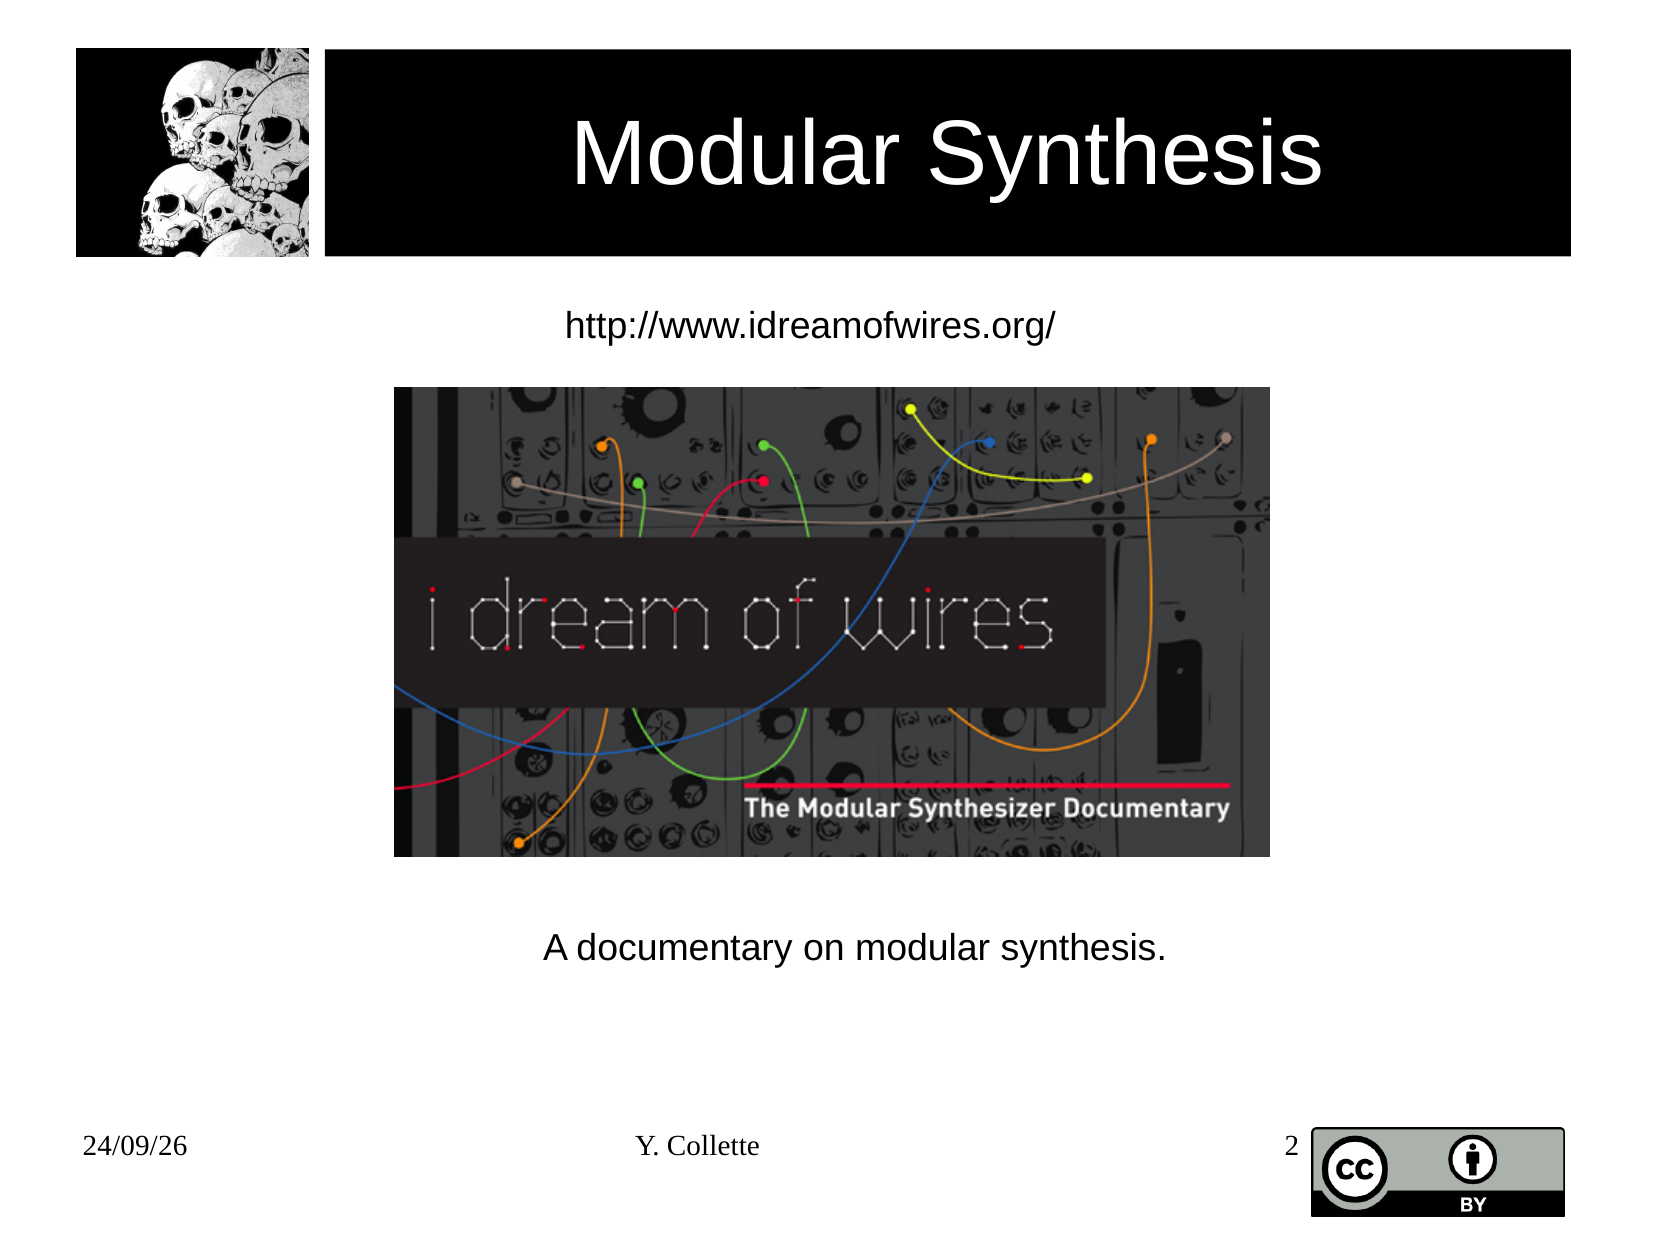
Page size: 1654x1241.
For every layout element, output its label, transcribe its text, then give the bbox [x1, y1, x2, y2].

text_box A documentary on modular synthesis. [528, 918, 1205, 976]
title Modular Synthesis [324, 49, 1571, 257]
picture [76, 48, 309, 257]
picture [1311, 1127, 1565, 1217]
picture [394, 387, 1270, 857]
text_box http://www.idreamofwires.org/ [550, 297, 1101, 367]
